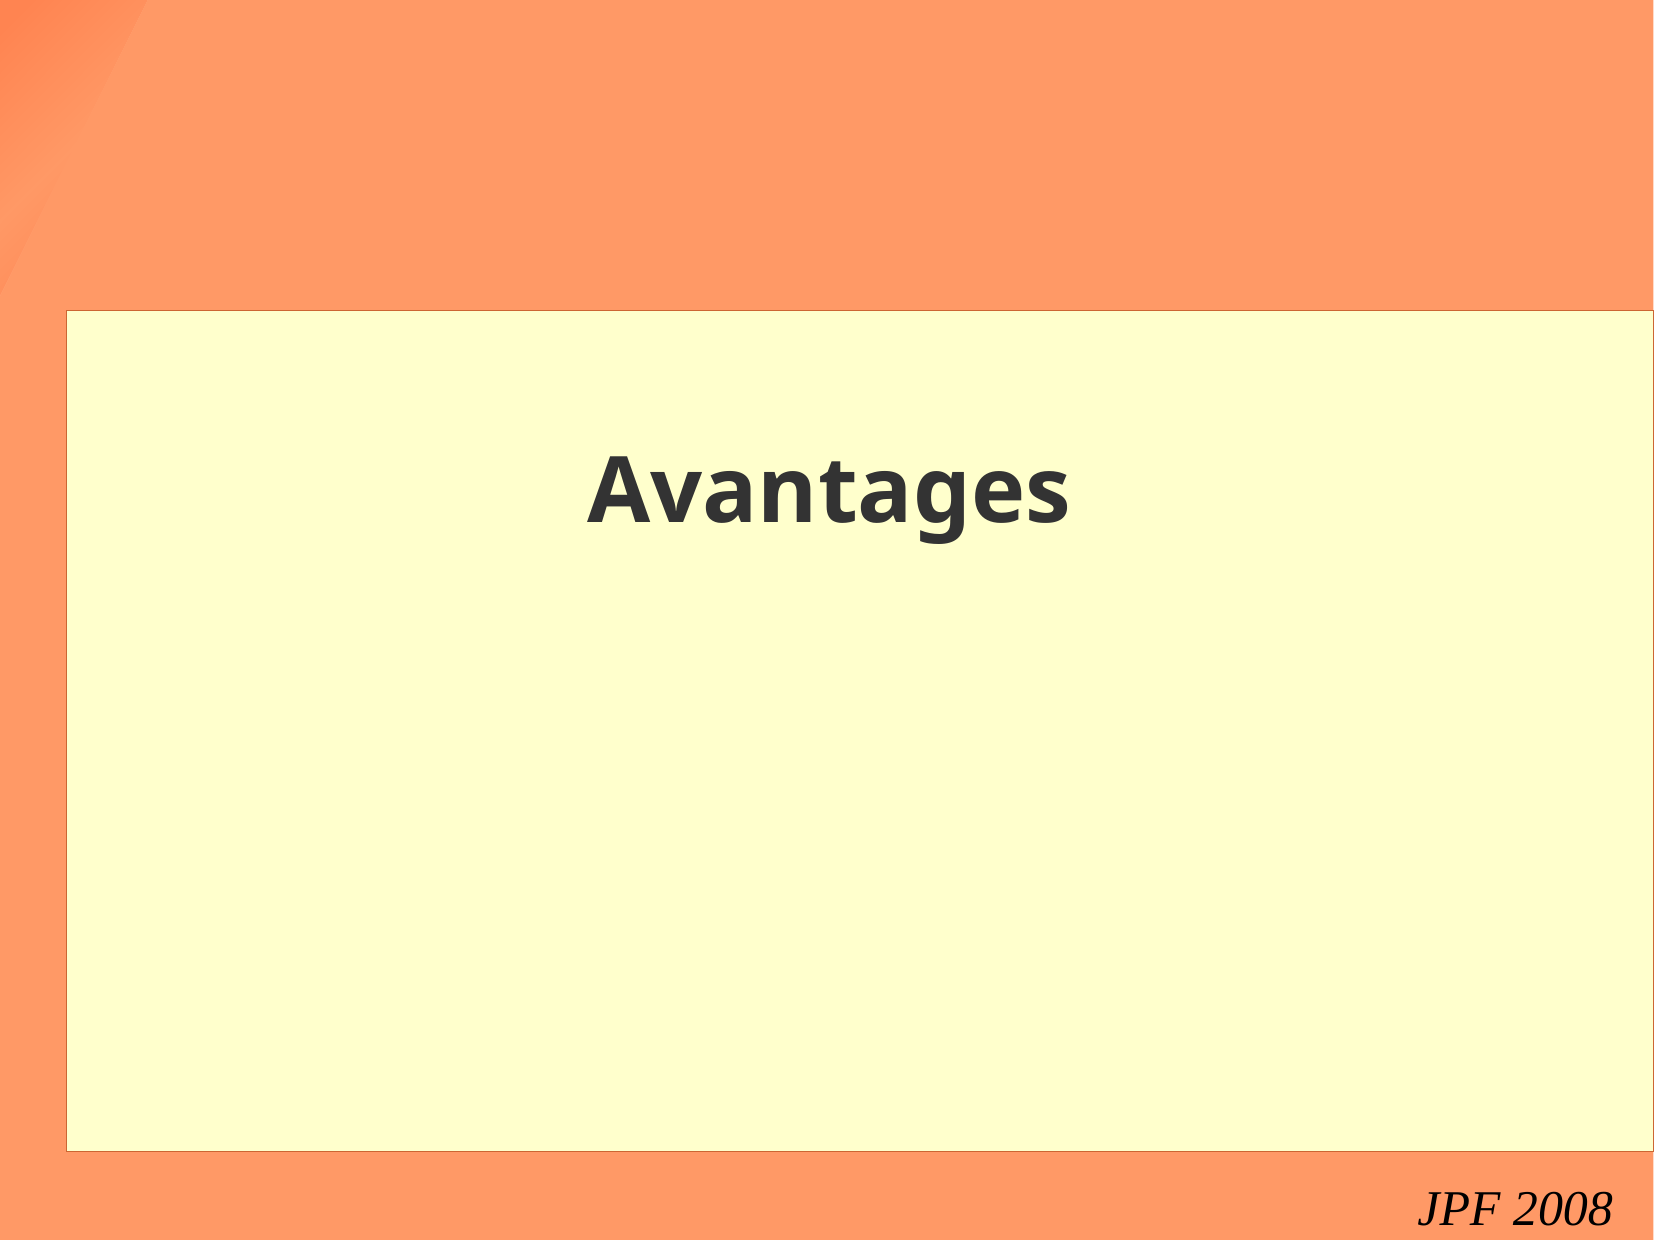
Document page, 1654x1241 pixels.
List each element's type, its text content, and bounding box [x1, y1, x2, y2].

title Avantages [123, 383, 1536, 591]
